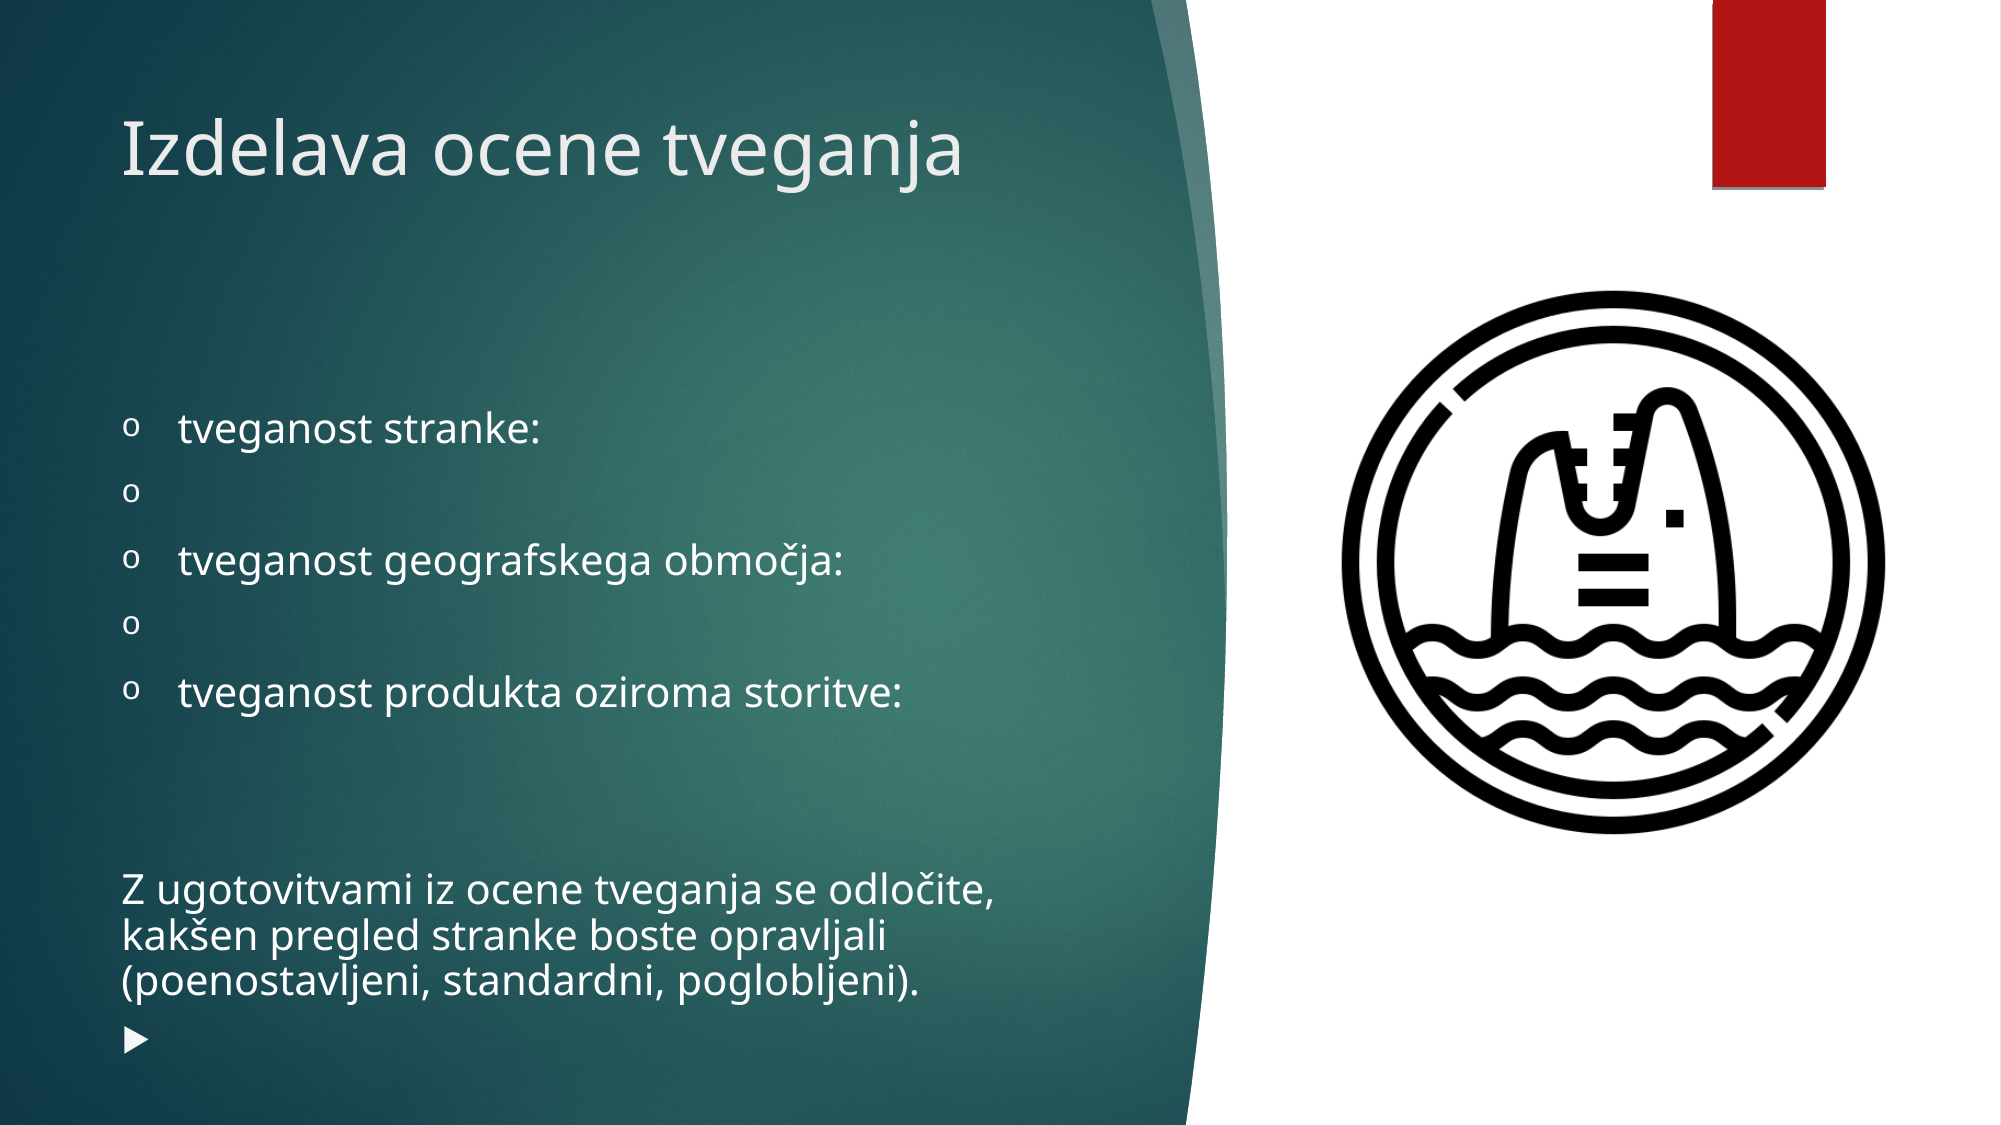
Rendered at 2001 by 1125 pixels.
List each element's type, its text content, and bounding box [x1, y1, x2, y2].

text_box [0, 0, 2000, 1125]
list tveganost stranke: tveganost geografskega območja: tveganost produkta oziroma storitve: Z ugotovitvami iz ocene tveganja se odločite, kakšen pregled stranke boste opravljali (poenostavljeni, standardni, poglobljeni). [106, 399, 1122, 1021]
picture [1333, 282, 1894, 843]
title Izdelava ocene tveganja [106, 103, 1122, 370]
